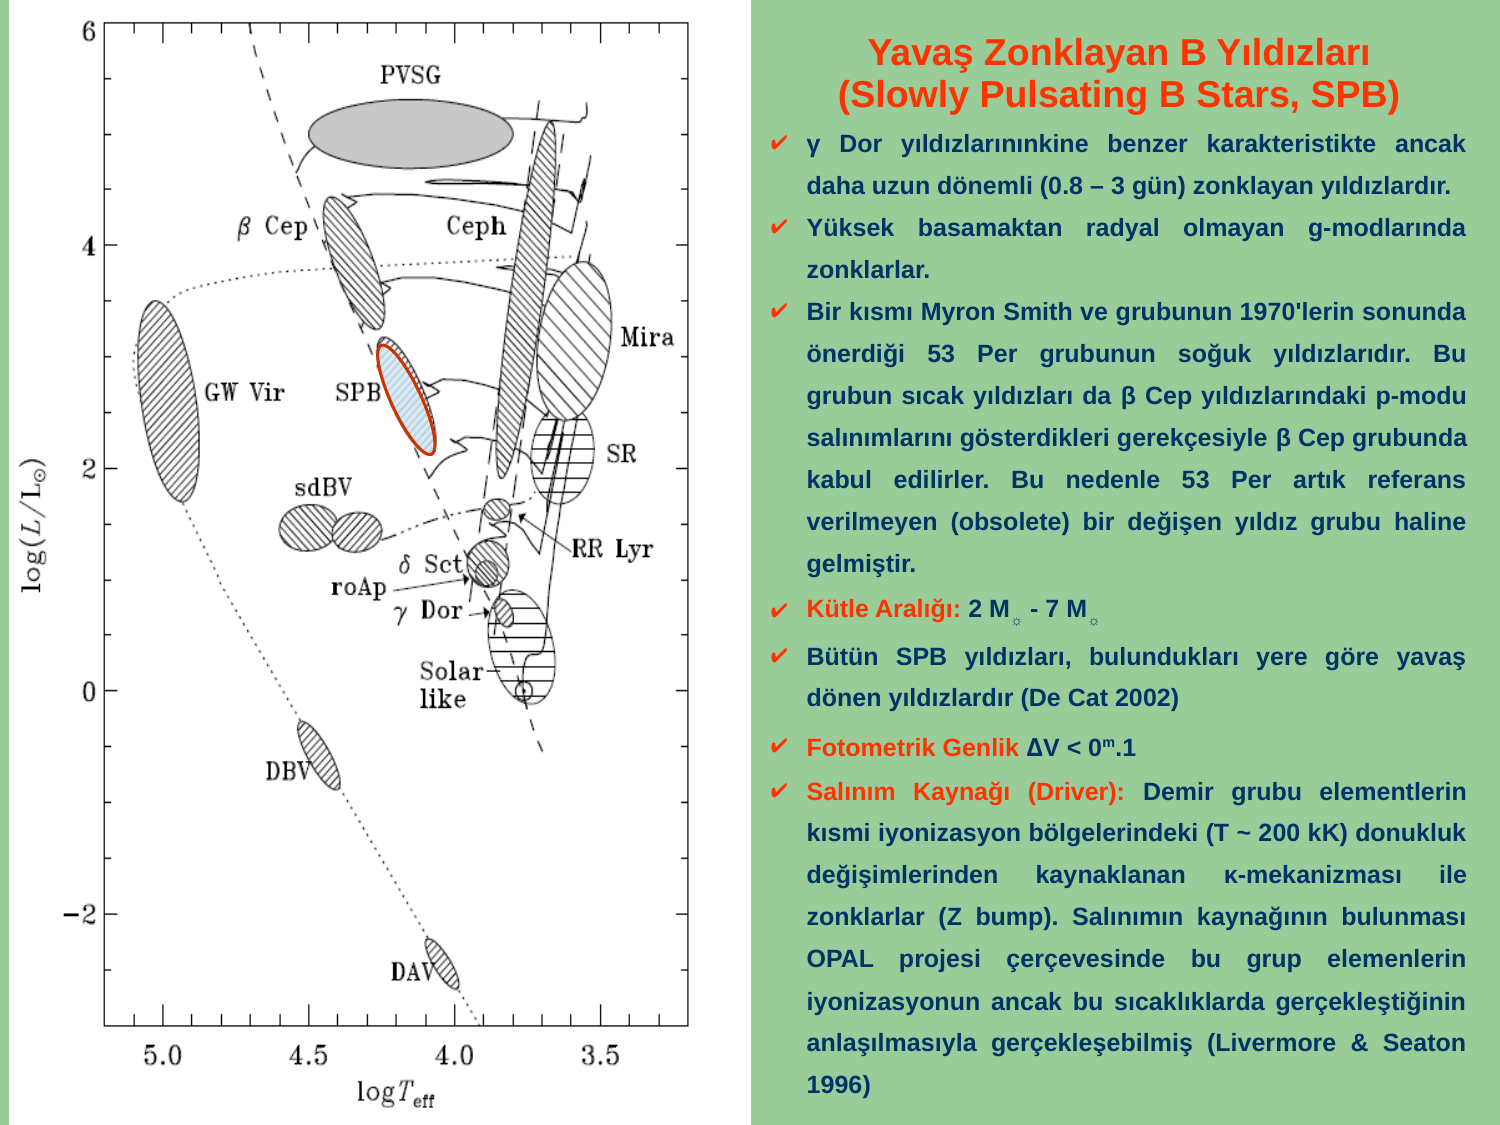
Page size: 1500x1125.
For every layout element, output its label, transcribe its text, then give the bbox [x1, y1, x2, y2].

picture [9, 0, 751, 1125]
text_box Yavaş Zonklayan B Yıldızları (Slowly Pulsating B Stars, SPB) γ Dor yıldızlarınınkine benzer karakteristikte ancak daha uzun dönemli (0.8 – 3 gün) zonklayan yıldızlardır. Yüksek basamaktan radyal olmayan g-modlarında zonklarlar. Bir kısmı Myron Smith ve grubunun 1970'lerin sonunda önerdiği 53 Per grubunun soğuk yıldızlarıdır. Bu grubun sıcak yıldızları da β Cep yıldızlarındaki p-modu salınımlarını gösterdikleri gerekçesiyle β Cep grubunda kabul edilirler. Bu nedenle 53 Per artık referans verilmeyen (obsolete) bir değişen yıldız grubu haline gelmiştir. Kütle Aralığı: 2 M☼ - 7 M☼ Bütün SPB yıldızları, bulundukları yere göre yavaş dönen yıldızlardır (De Cat 2002) Fotometrik Genlik ΔV < 0m.1 Salınım Kaynağı (Driver): Demir grubu elementlerin kısmi iyonizasyon bölgelerindeki (T ~ 200 kK) donukluk değişimlerinden kaynaklanan κ-mekanizması ile zonklarlar (Z bump). Salınımın kaynağının bulunması OPAL projesi çerçevesinde bu grup elemenlerin iyonizasyonun ancak bu sıcaklıklarda gerçekleştiğinin anlaşılmasıyla gerçekleşebilmiş (Livermore & Seaton 1996) [756, 24, 1483, 1107]
text_box [377, 345, 436, 455]
